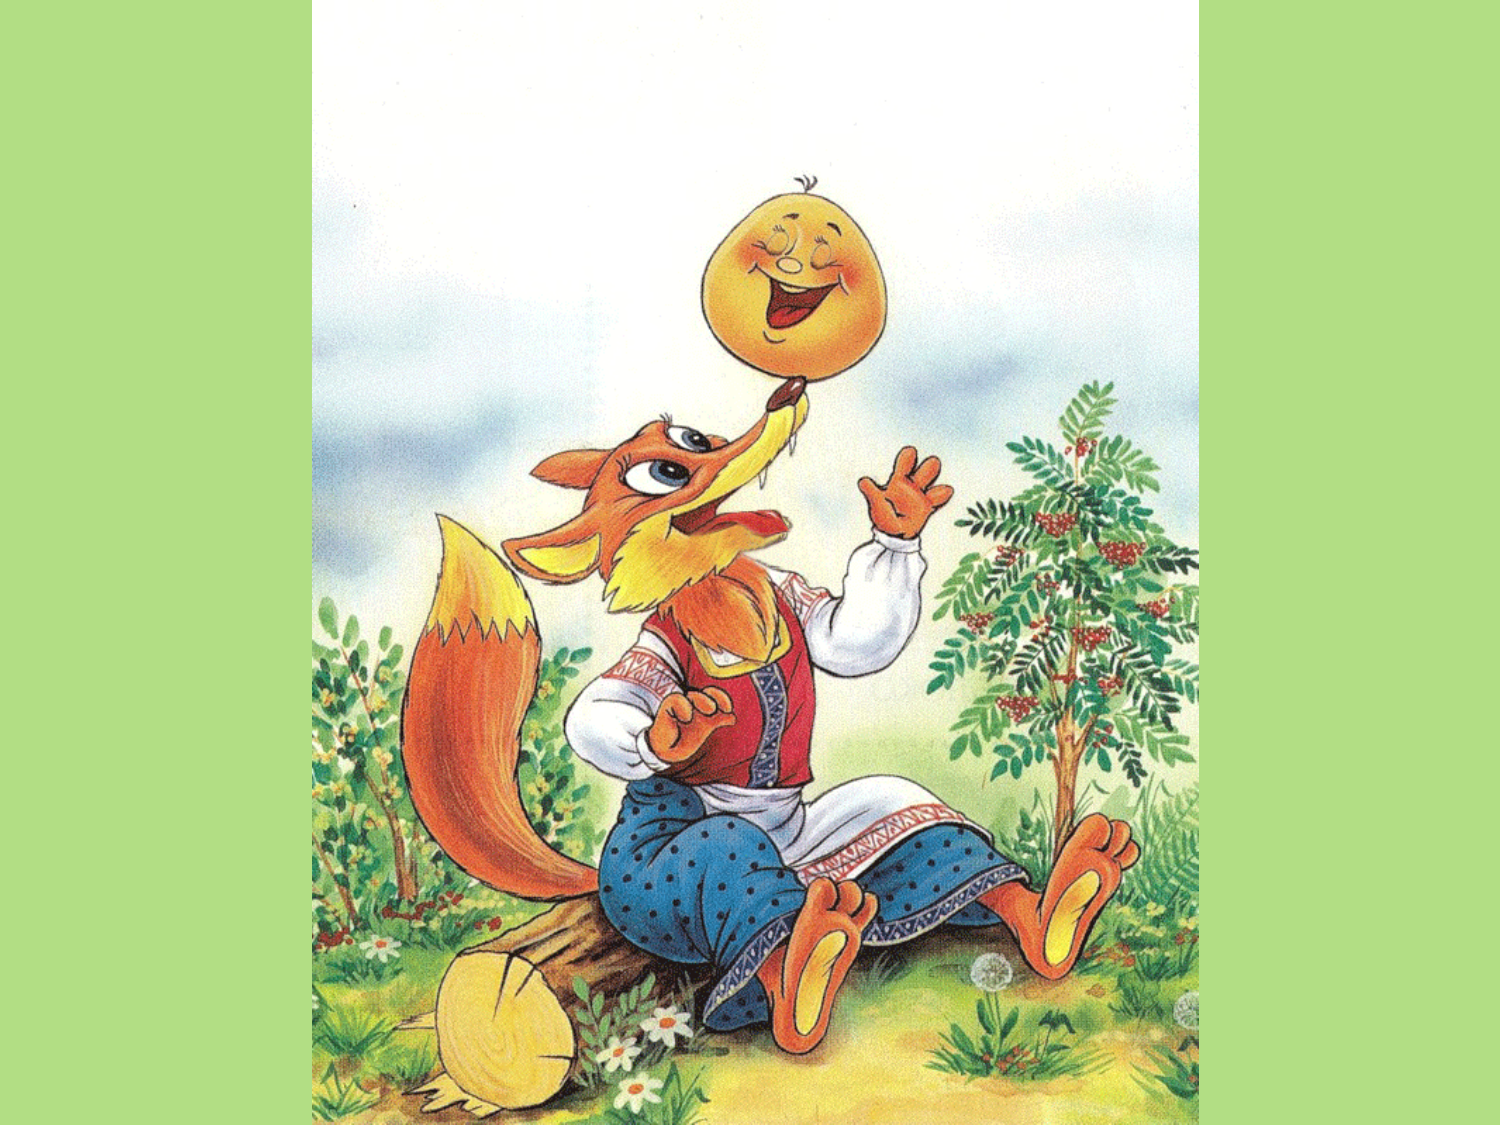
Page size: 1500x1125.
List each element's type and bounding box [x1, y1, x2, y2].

picture [312, 0, 1199, 1125]
